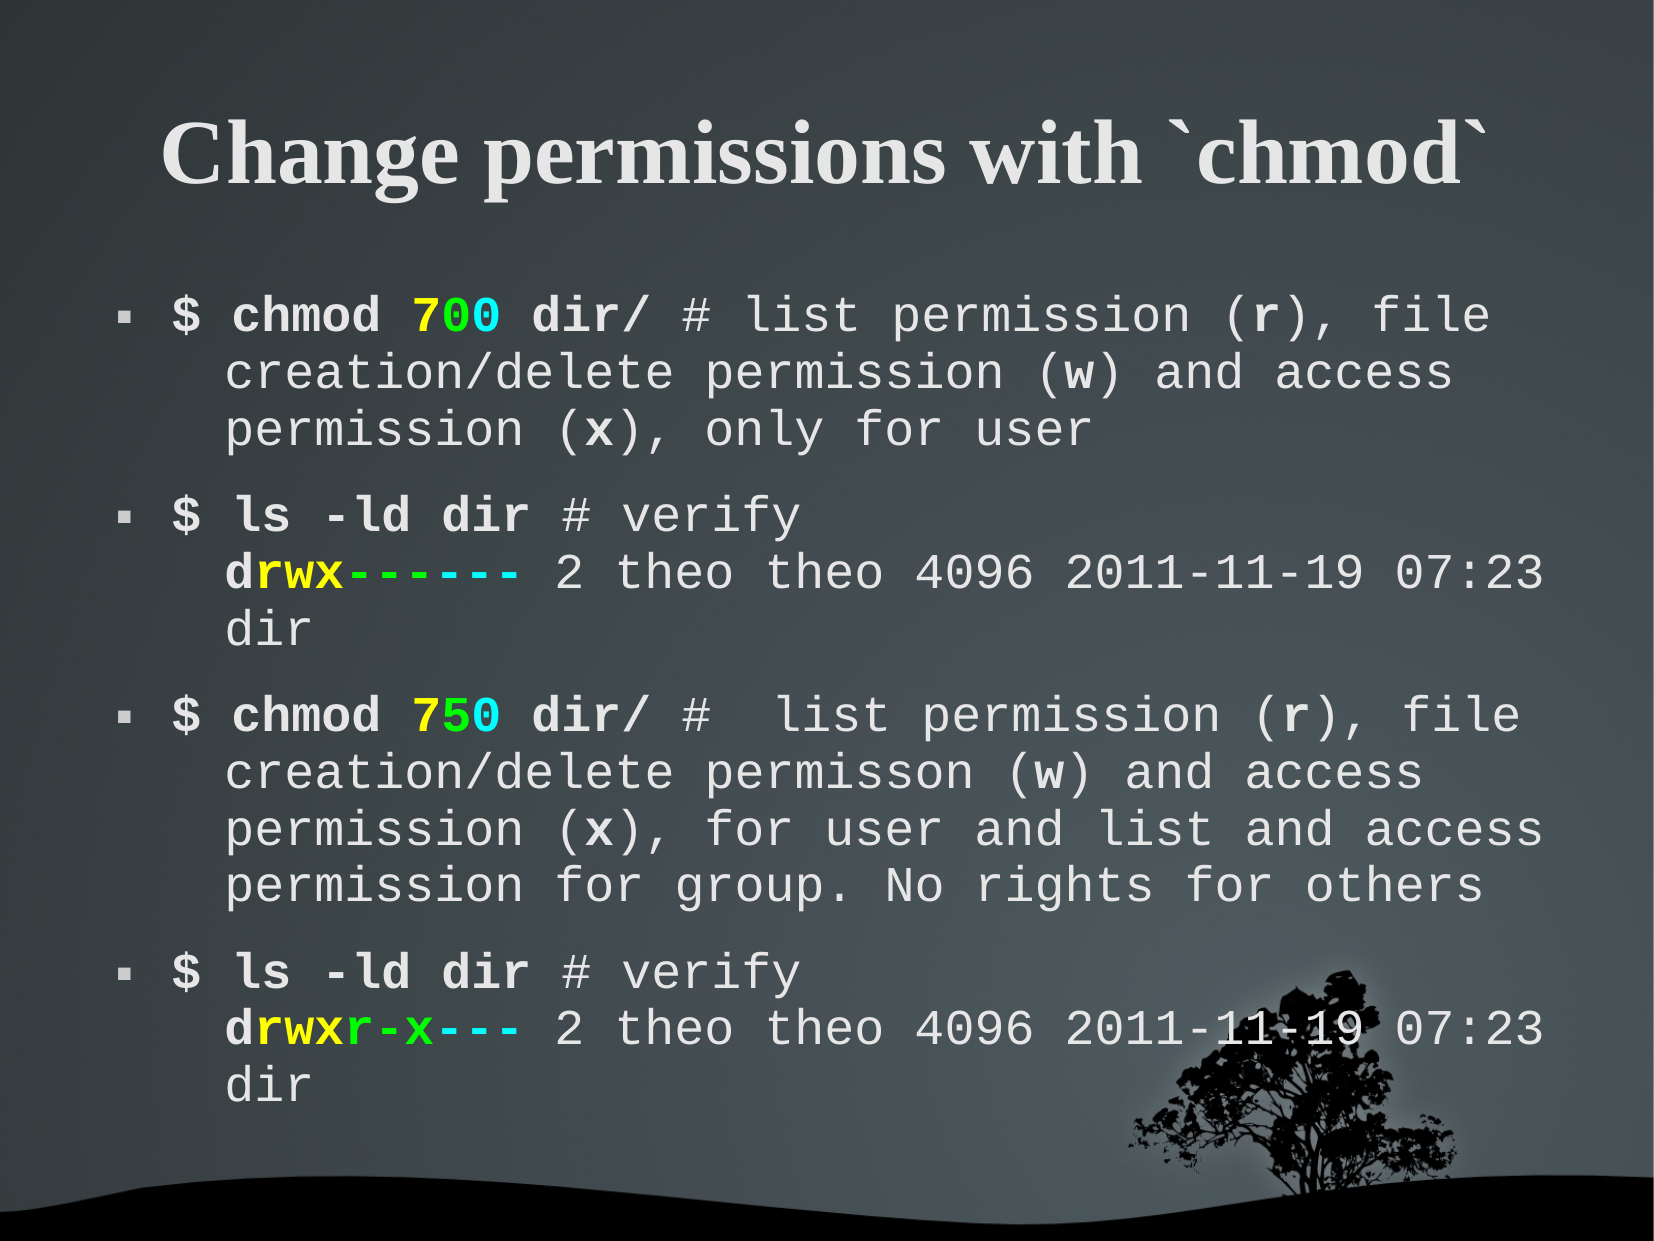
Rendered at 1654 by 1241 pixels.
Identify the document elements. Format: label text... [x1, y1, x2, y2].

title Change permissions with `chmod` [82, 49, 1571, 257]
picture [0, 0, 1654, 1241]
list $ chmod 700 dir/ # list permission (r), file creation/delete permission (w) and access permission (x), only for user $ ls -ld dir # verify drwx------ 2 theo theo 4096 2011-11-19 07:23 dir $ chmod 750 dir/ # list permission (r), file creation/delete permisson (w) and access permission (x), for user and list and access permission for group. No rights for others $ ls -ld dir # verify drwxr-x--- 2 theo theo 4096 2011-11-19 07:23 dir [82, 290, 1571, 1109]
